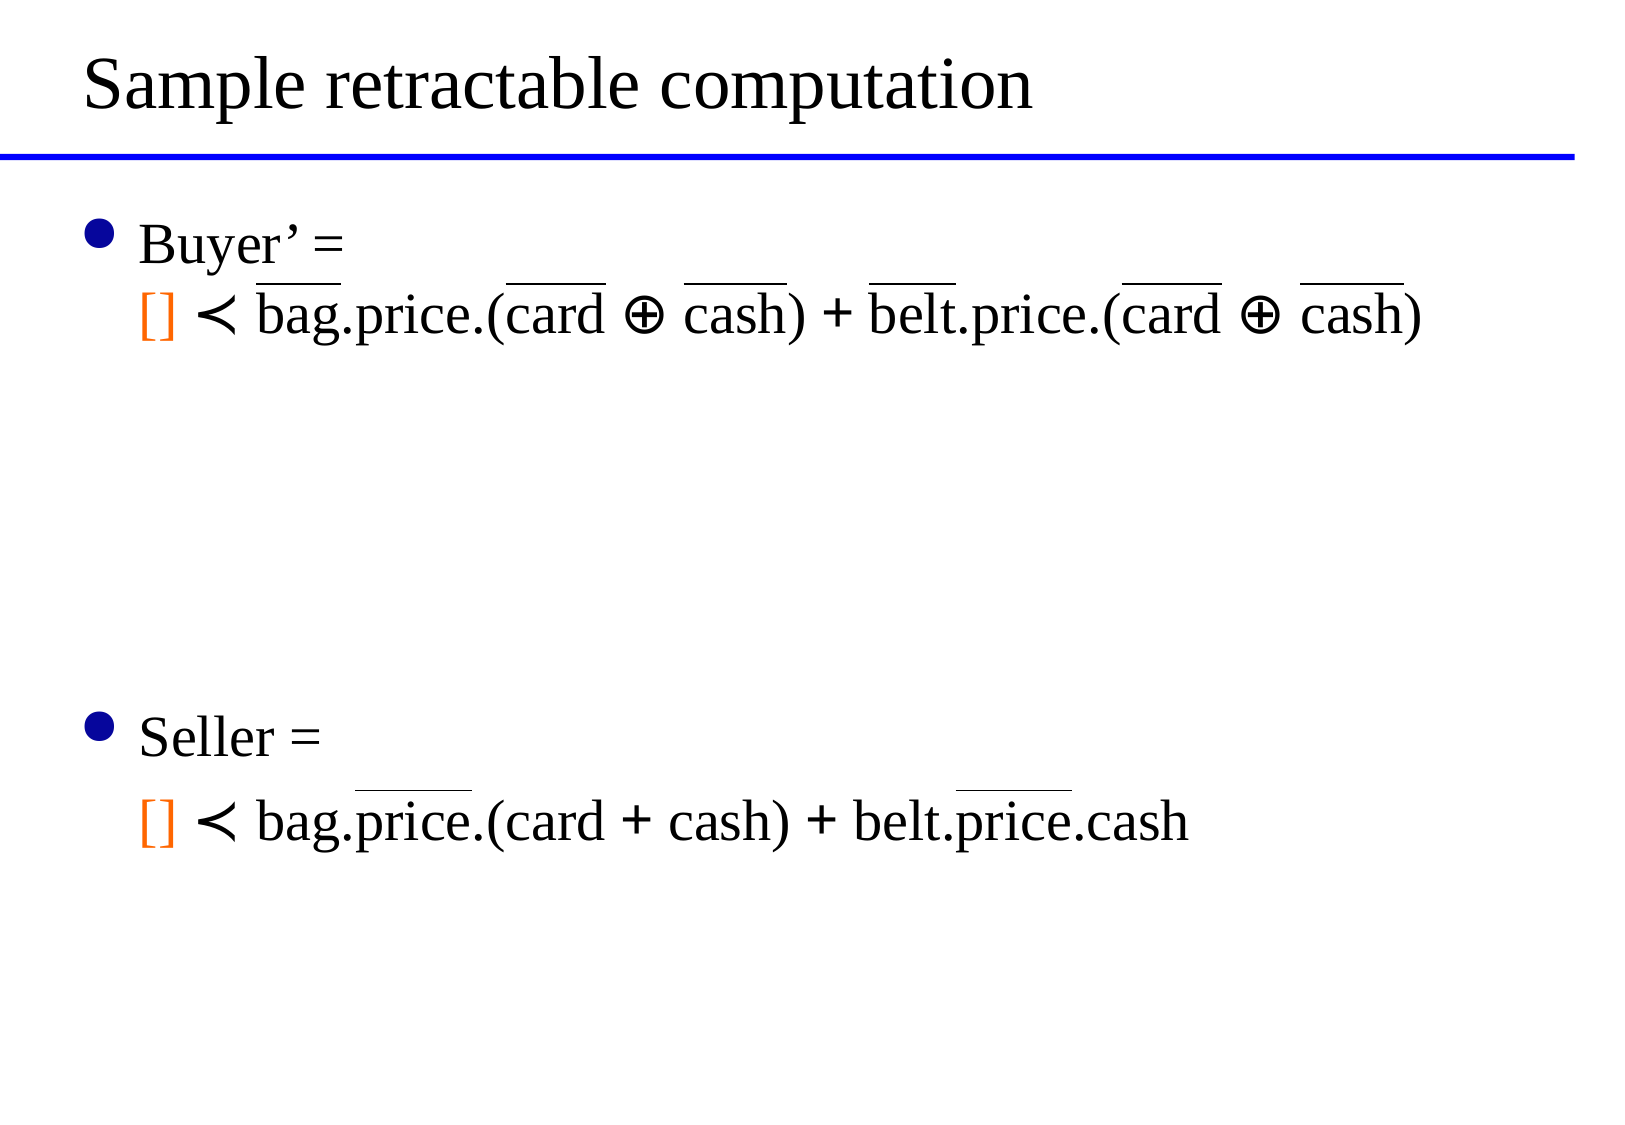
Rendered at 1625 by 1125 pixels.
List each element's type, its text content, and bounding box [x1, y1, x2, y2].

list Buyer’ = [] ≺ bag.price.(card ⊕ cash) + belt.price.(card ⊕ cash) Seller = [] ≺ bag.price.(card + cash) + belt.price.cash [67, 198, 1478, 1061]
title Sample retractable computation [67, 27, 1544, 131]
